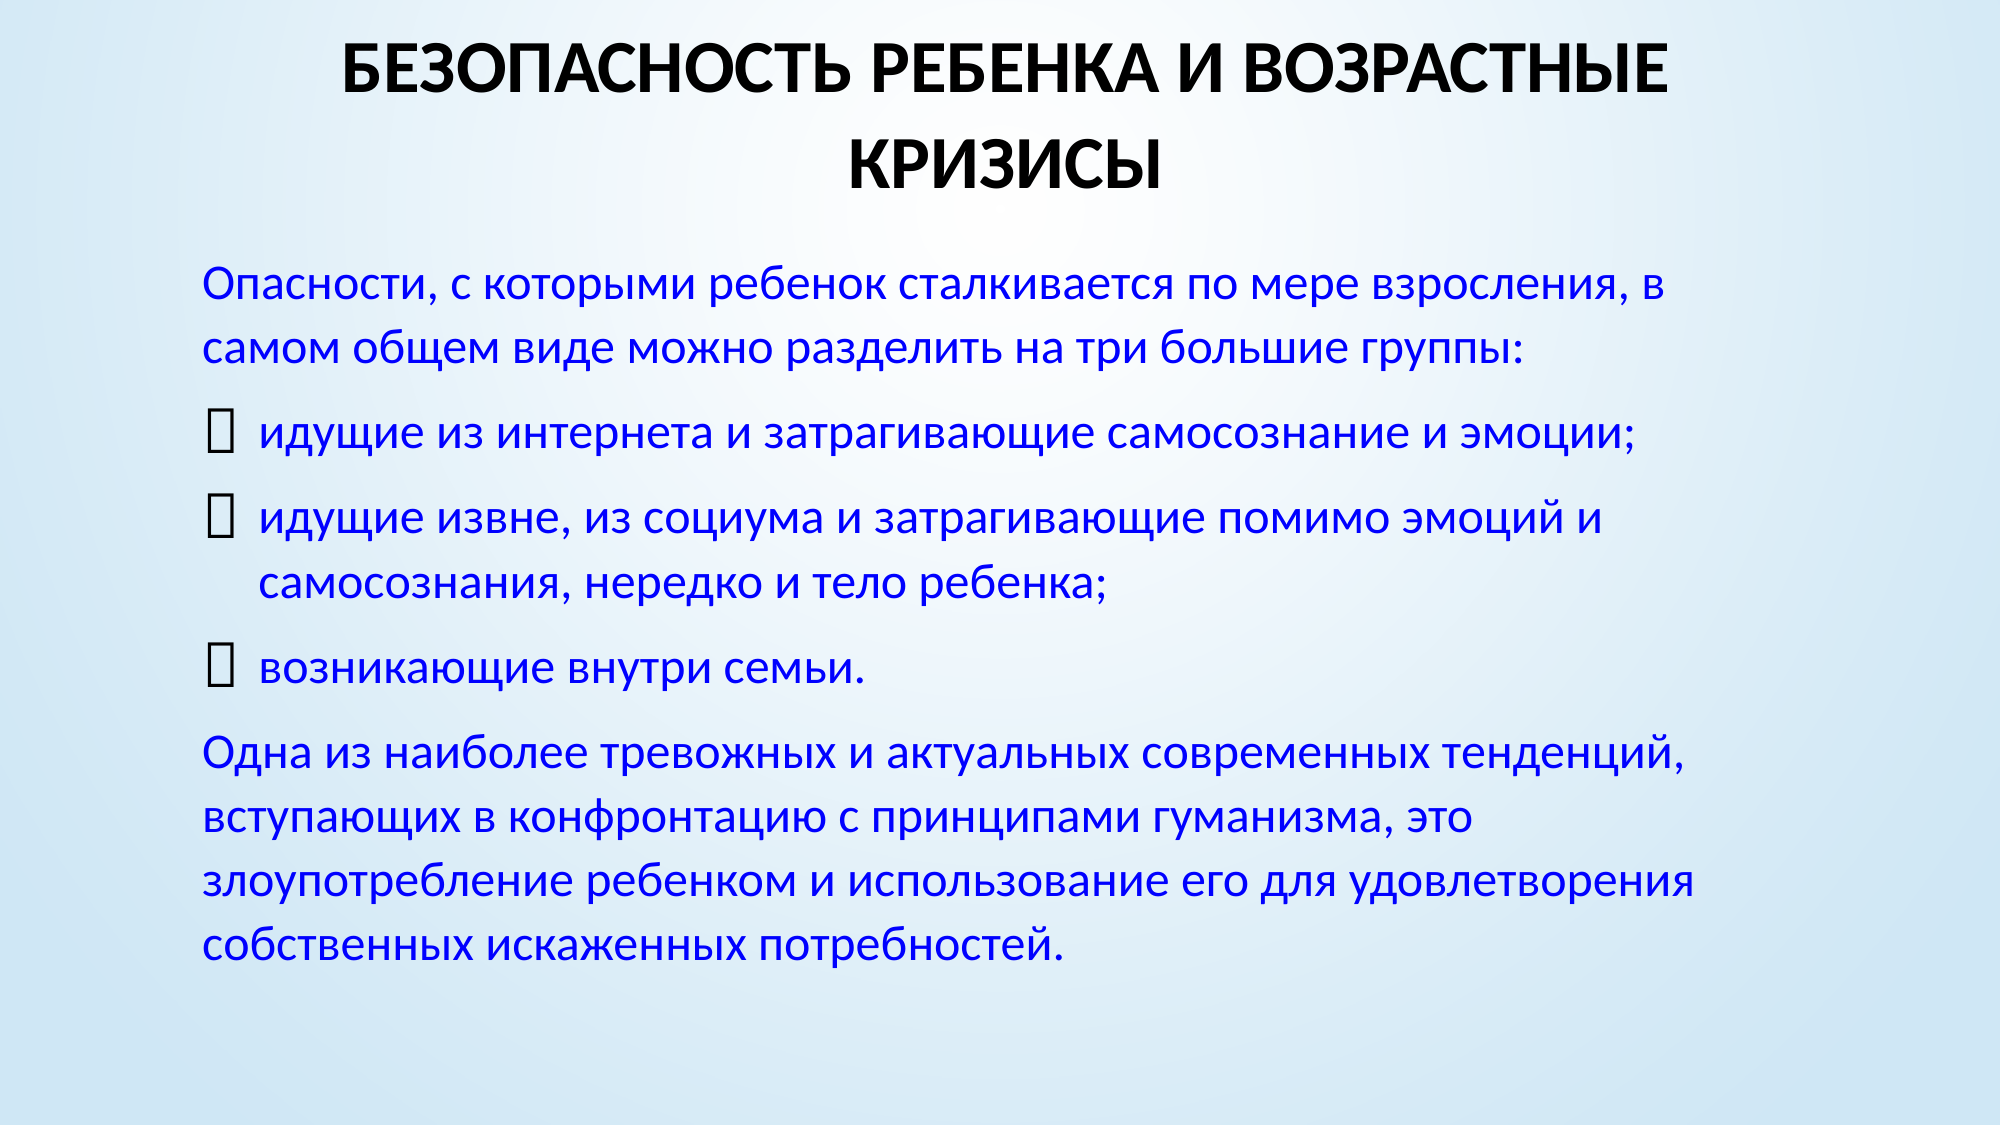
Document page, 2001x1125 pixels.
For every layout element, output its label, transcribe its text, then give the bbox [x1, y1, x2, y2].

picture [0, 0, 2000, 1125]
list Опасности, с которыми ребенок сталкивается по мере взросления, в самом общем виде можно разделить на три большие группы: идущие из интернета и затрагивающие самосознание и эмоции; идущие извне, из социума и затрагивающие помимо эмоций и самосознания, нередко и тело ребенка; возникающие внутри семьи. Одна из наиболее тревожных и актуальных современных тенденций, вступающих в конфронтацию с принципами гуманизма, это злоупотребление ребенком и использование его для удовлетворения собственных искаженных потребностей. [187, 238, 1813, 1077]
title БЕЗОПАСНОСТЬ РЕБЕНКА И ВОЗРАСТНЫЕ КРИЗИСЫ [194, 4, 1820, 247]
